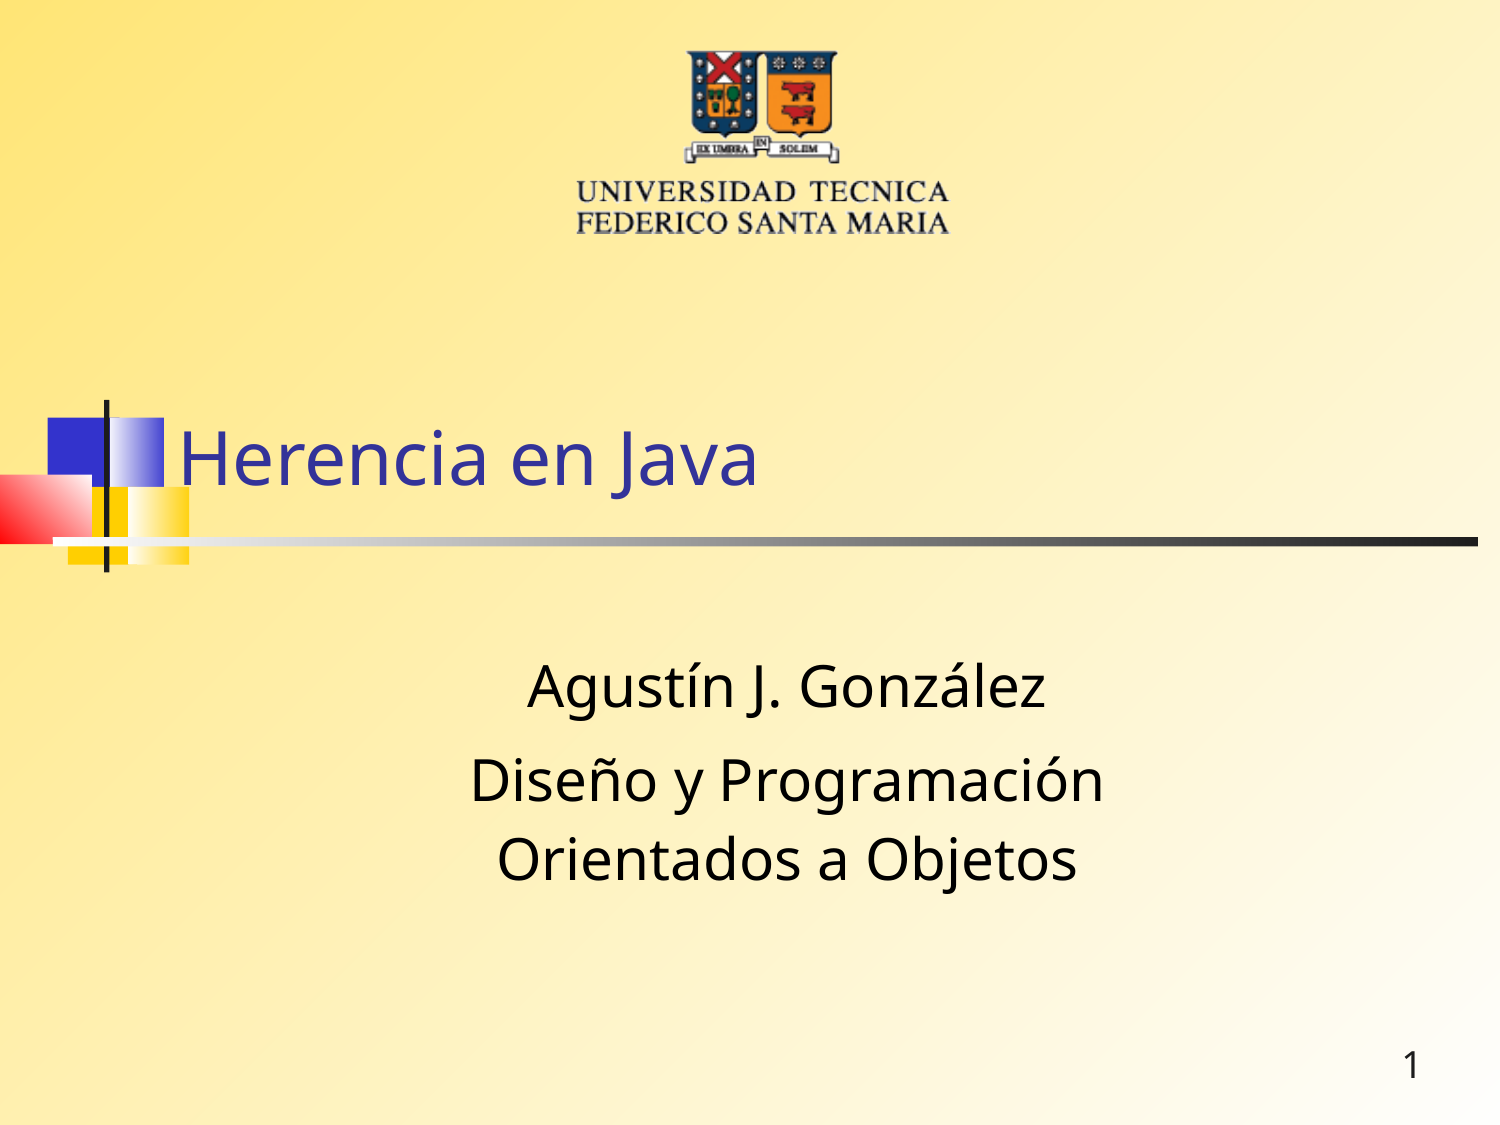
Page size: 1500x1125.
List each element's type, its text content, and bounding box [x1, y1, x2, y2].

picture [575, 50, 951, 234]
title Herencia en Java [162, 274, 1438, 515]
subtitle Agustín J. González Diseño y Programación Orientados a Objetos [225, 637, 1276, 926]
